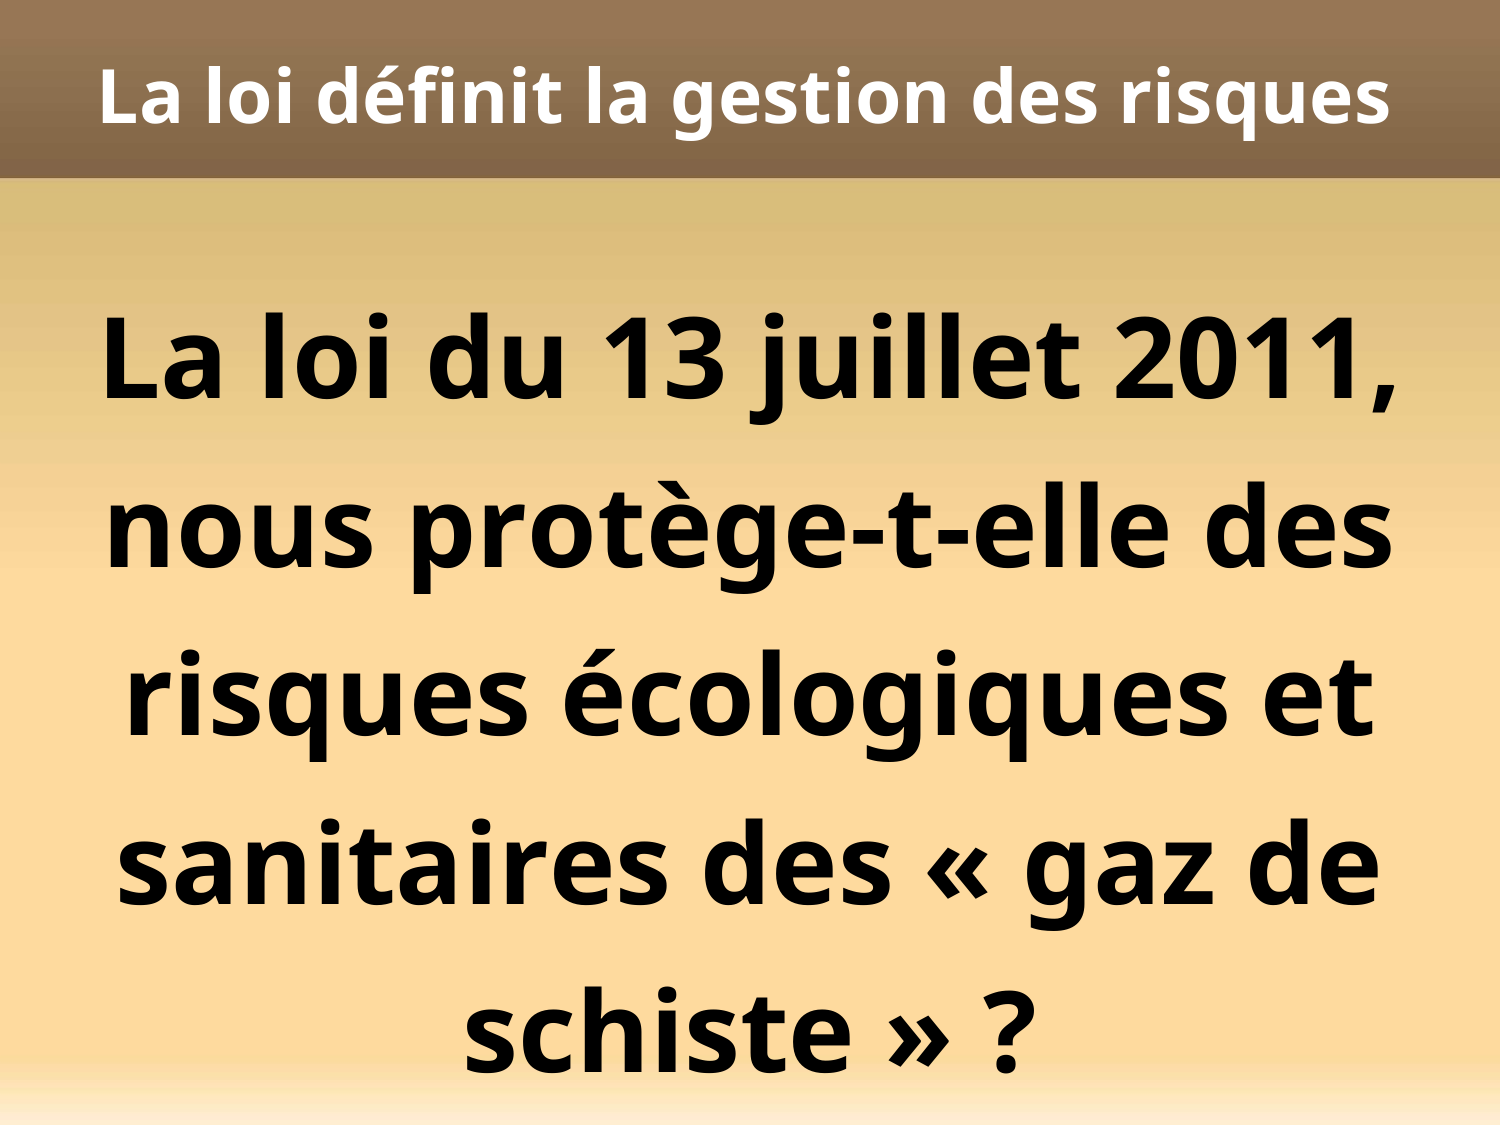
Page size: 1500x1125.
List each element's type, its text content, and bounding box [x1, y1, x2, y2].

list La loi du 13 juillet 2011, nous protège-t-elle des risques écologiques et sanitaires des « gaz de schiste » ? [74, 263, 1425, 1110]
picture [0, 0, 1500, 1125]
title La loi définit la gestion des risques [69, 0, 1420, 210]
